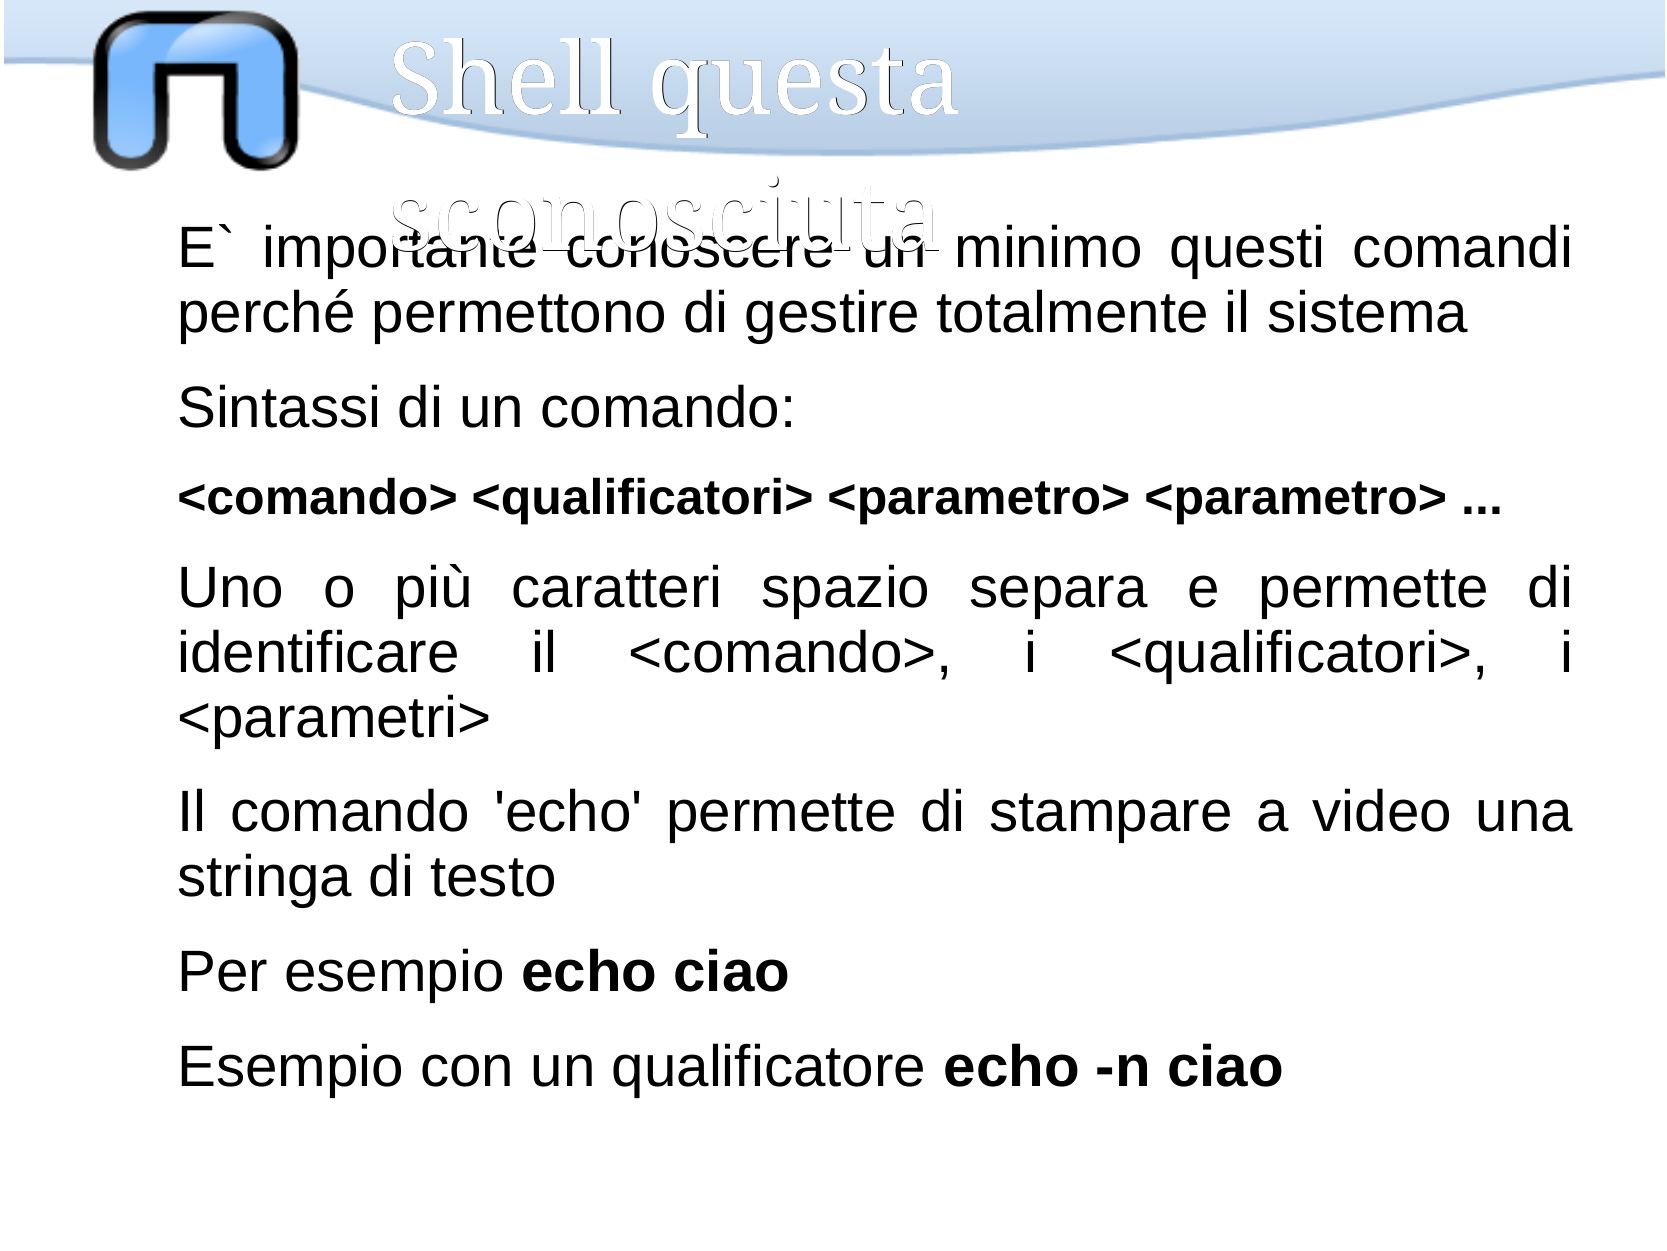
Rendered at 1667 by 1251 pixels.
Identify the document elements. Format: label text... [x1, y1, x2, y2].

text_box Shell questa sconosciuta [373, 0, 1497, 159]
list E` importante conoscere un minimo questi comandi perché permettono di gestire totalmente il sistema Sintassi di un comando: <comando> <qualificatori> <parametro> <parametro> ... Uno o più caratteri spazio separa e permette di identificare il <comando>, i <qualificatori>, i <parametri> Il comando 'echo' permette di stampare a video una stringa di testo Per esempio echo ciao Esempio con un qualificatore echo -n ciao [129, 209, 1582, 1141]
picture [0, 0, 1667, 1251]
